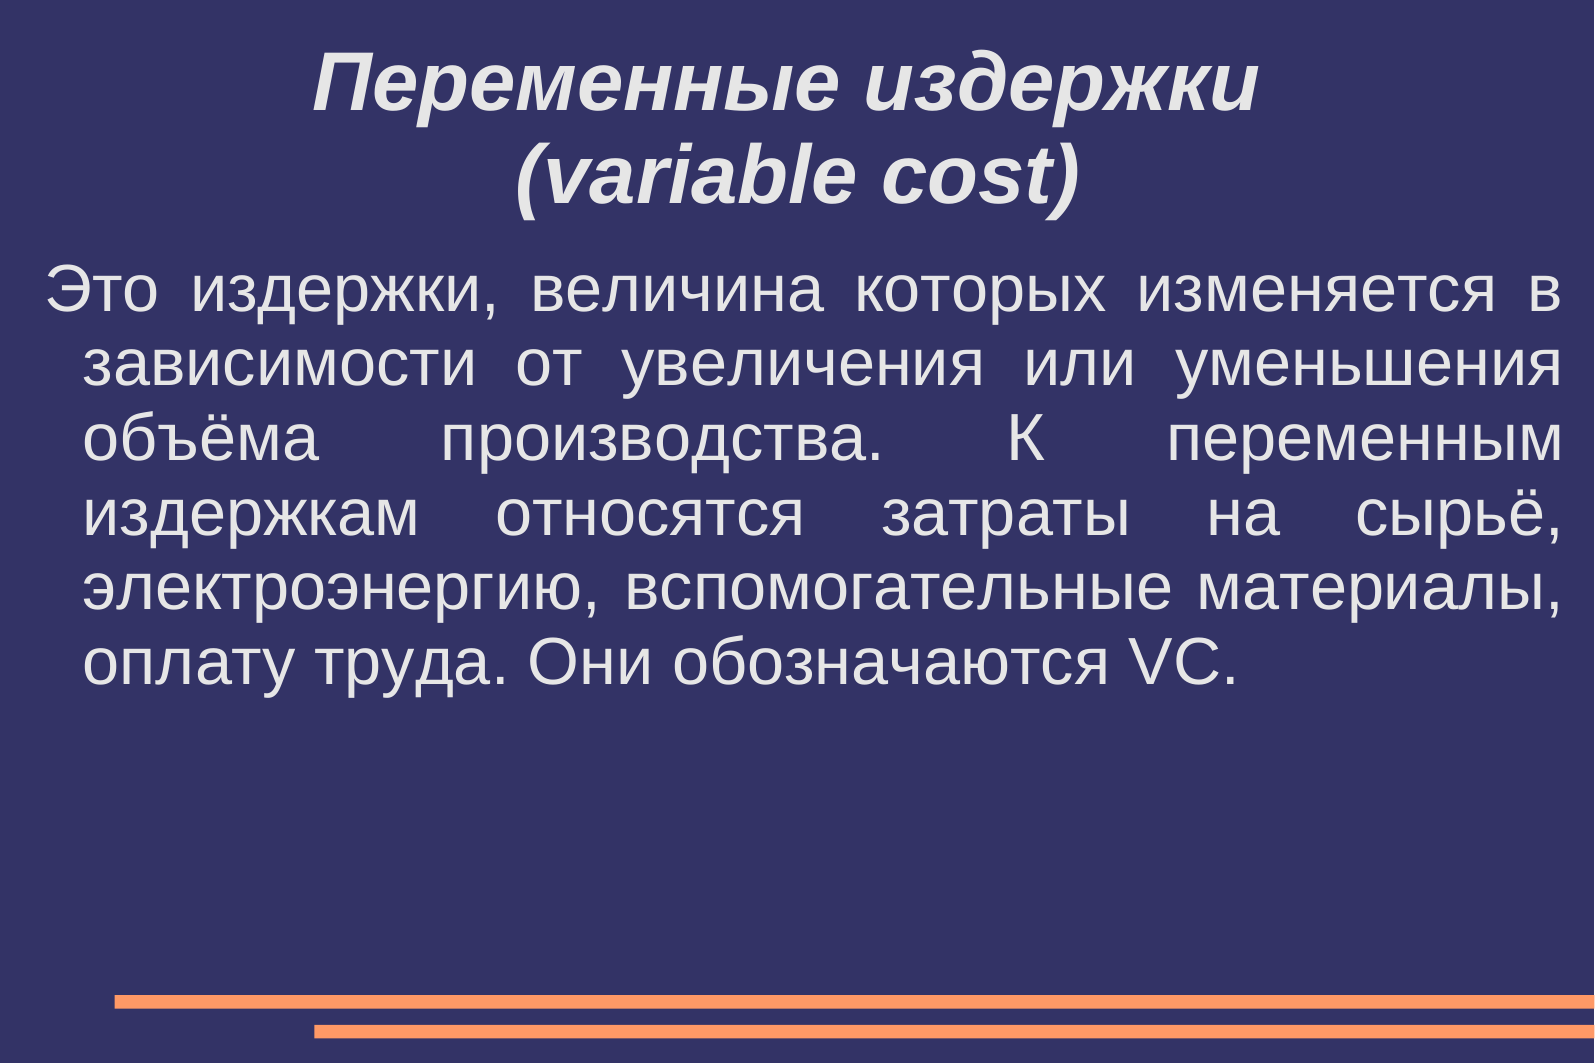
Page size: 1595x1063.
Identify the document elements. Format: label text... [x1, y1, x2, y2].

list Это издержки, величина которых изменяется в зависимости от увеличения или уменьшения объёма производства. К переменным издержкам относятся затраты на сырьё, электроэнергию, вспомогательные материалы, оплату труда. Они обозначаются VC. [0, 250, 1565, 975]
title Переменные издержки (variable cost) [117, 35, 1479, 222]
